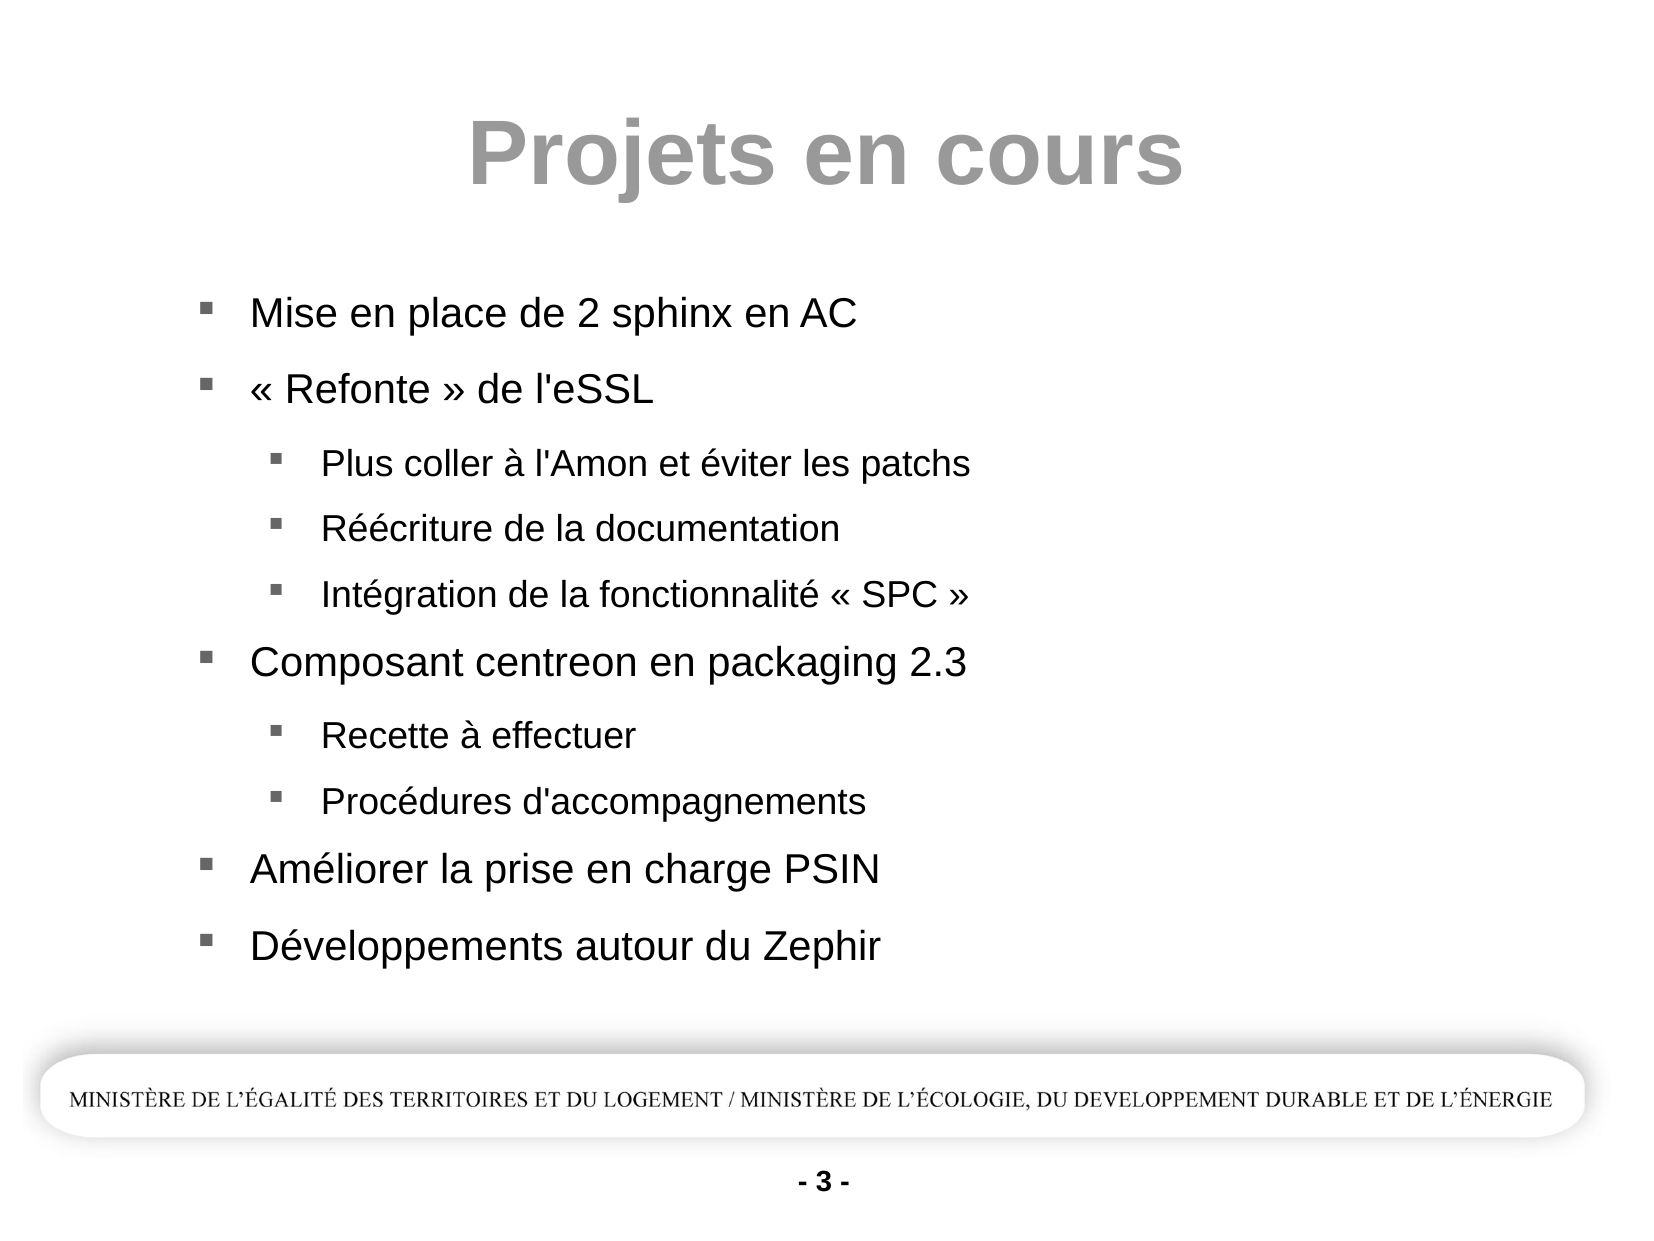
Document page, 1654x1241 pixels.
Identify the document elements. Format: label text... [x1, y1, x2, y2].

picture [23, 1014, 1612, 1159]
title Projets en cours [82, 56, 1571, 250]
list Mise en place de 2 sphinx en AC « Refonte » de l'eSSL Plus coller à l'Amon et éviter les patchs Réécriture de la documentation Intégration de la fonctionnalité « SPC » Composant centreon en packaging 2.3 Recette à effectuer Procédures d'accompagnements Améliorer la prise en charge PSIN Développements autour du Zephir [179, 290, 1509, 1094]
